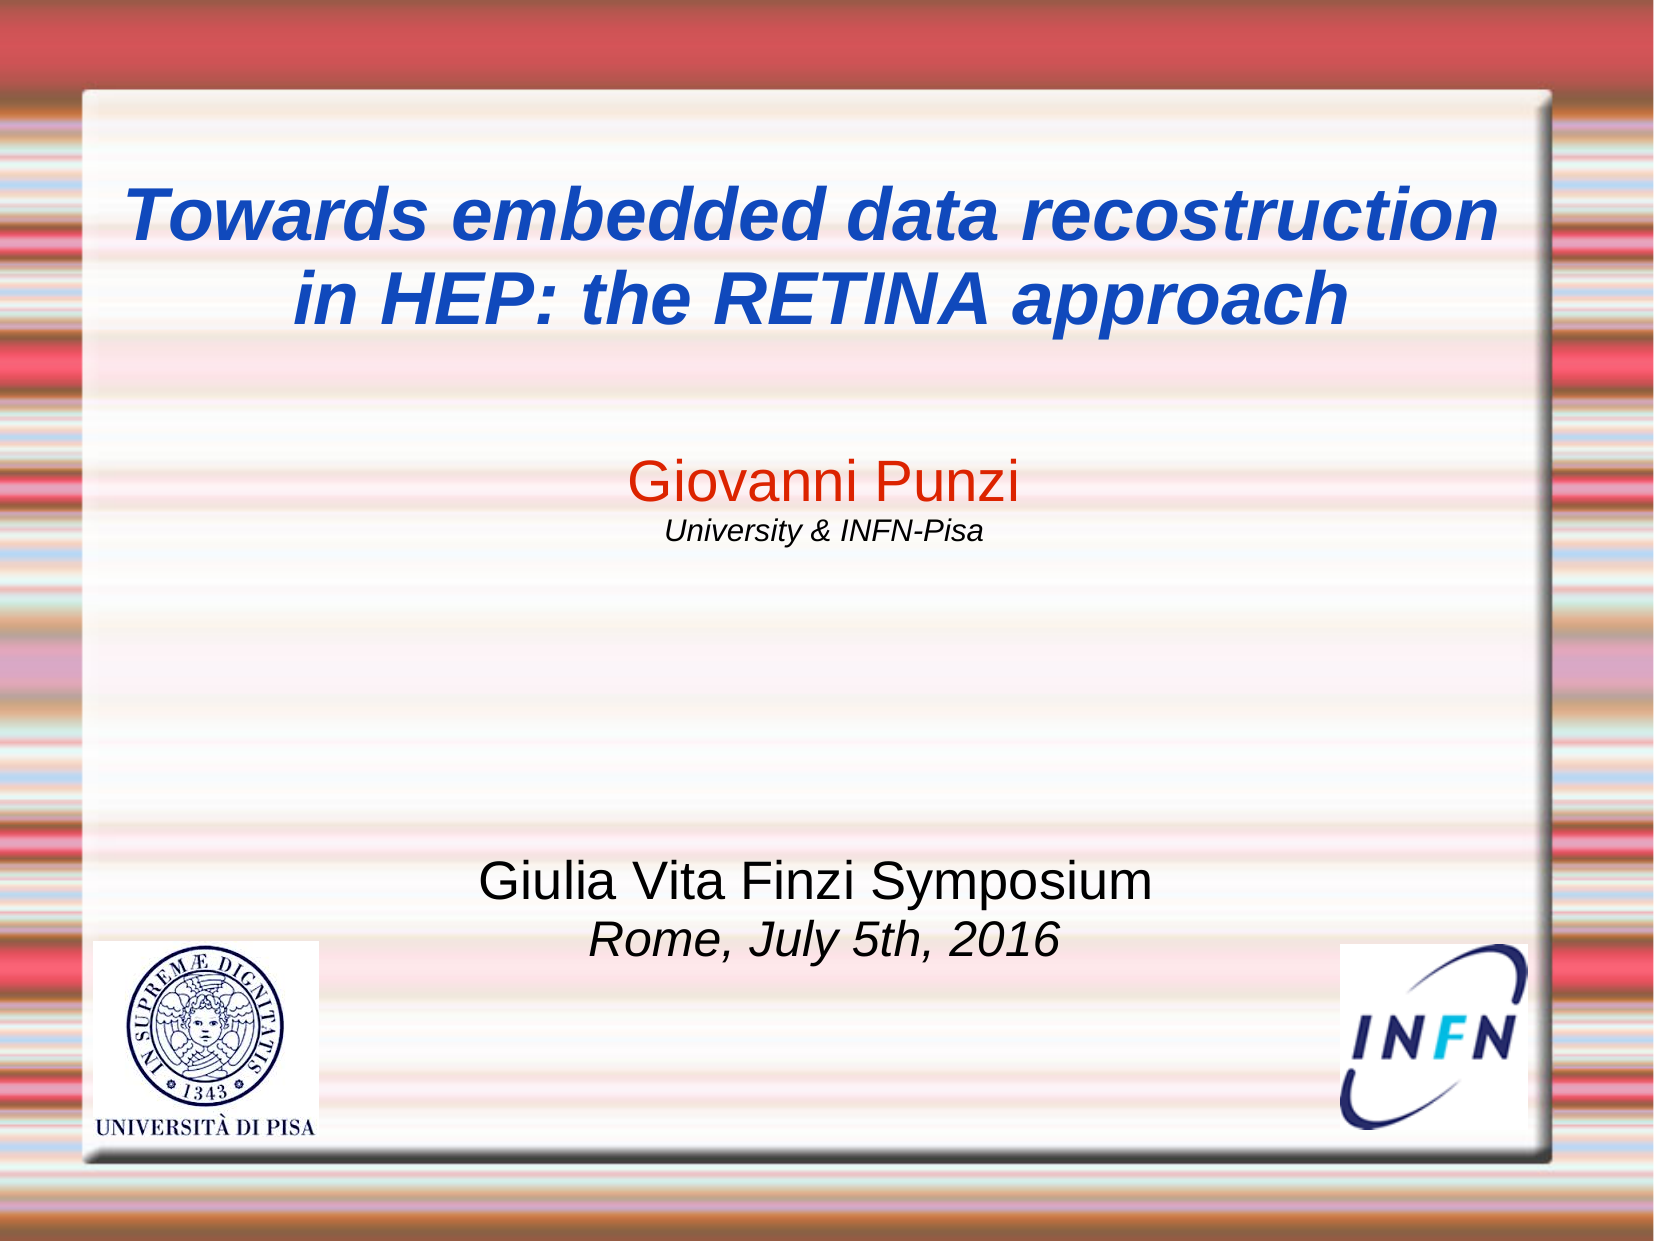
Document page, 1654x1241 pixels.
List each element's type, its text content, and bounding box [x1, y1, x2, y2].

title Towards embedded data recostruction in HEP: the RETINA approach [78, 152, 1567, 361]
subtitle Giovanni Punzi University & INFN-Pisa Giulia Vita Finzi Symposium Rome, July 5th, 2016 [112, 378, 1536, 1093]
picture [0, 0, 1654, 1241]
